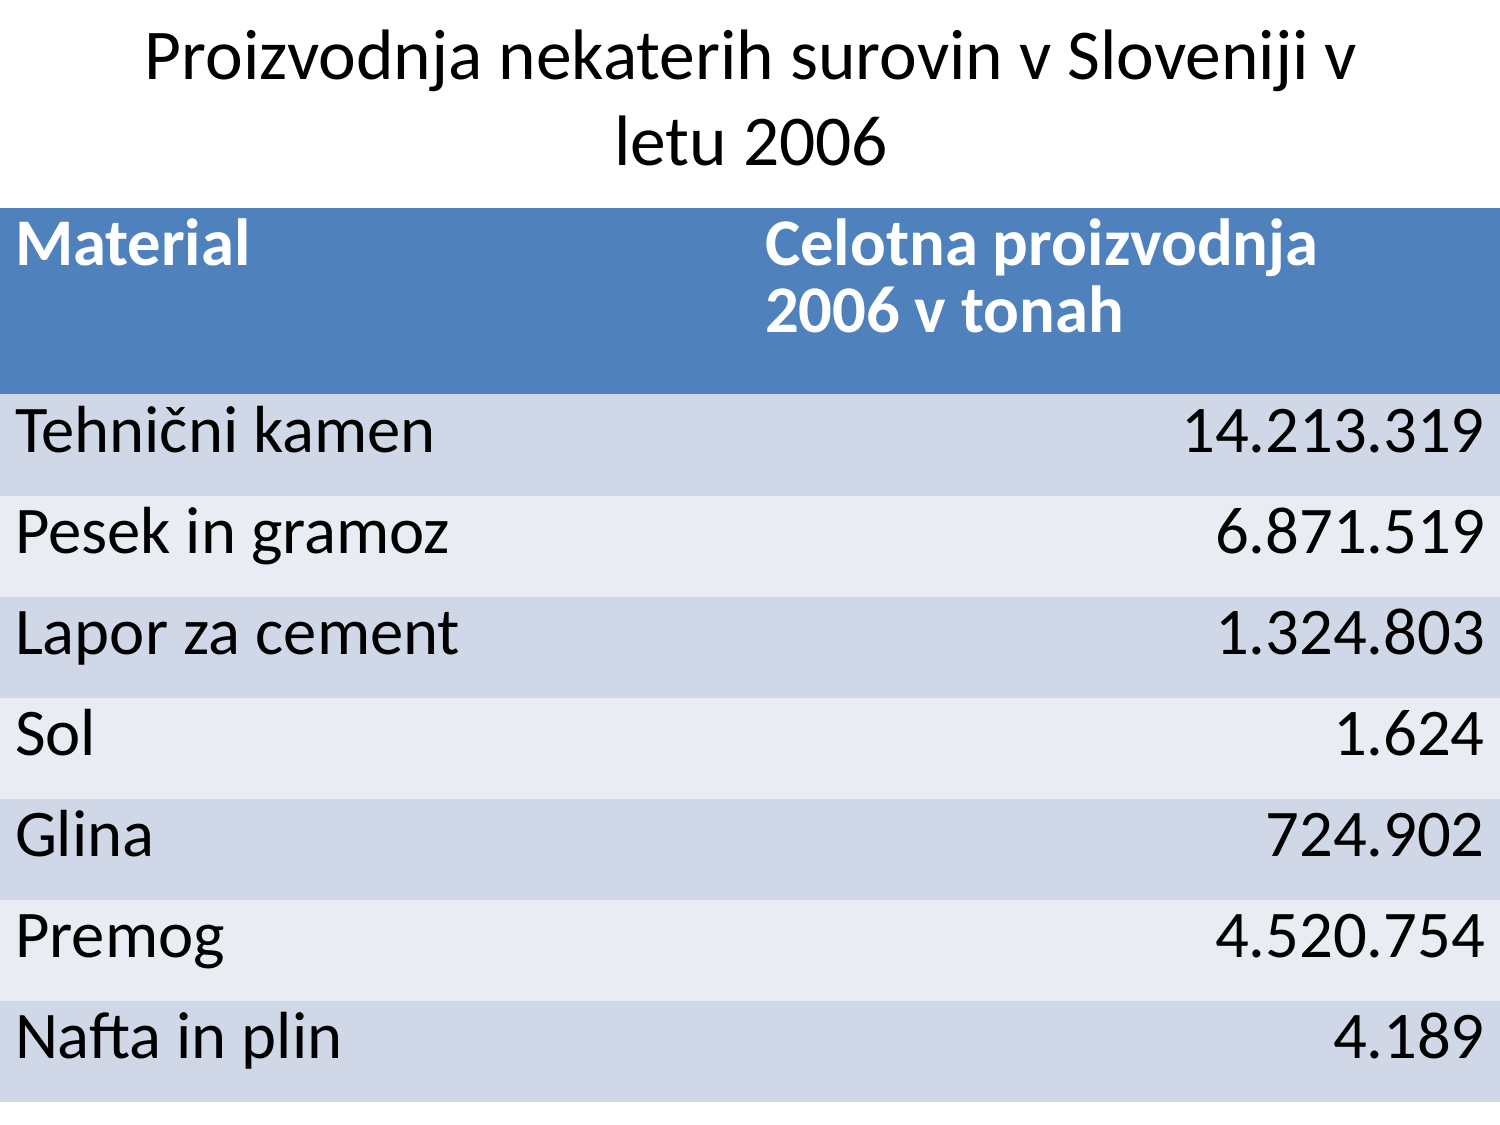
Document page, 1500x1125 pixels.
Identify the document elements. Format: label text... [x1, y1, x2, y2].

table_cell Lapor za cement [0, 597, 750, 698]
table_cell Premog [0, 900, 750, 1001]
table_cell 6.871.519 [750, 496, 1500, 597]
table_cell 14.213.319 [750, 394, 1500, 496]
table_cell 1.624 [750, 698, 1500, 799]
table_header Celotna proizvodnja 2006 v tonah [750, 208, 1500, 394]
title Proizvodnja nekaterih surovin v Sloveniji v letu 2006 [76, 0, 1427, 188]
table_header Material [0, 208, 750, 394]
table_cell 4.520.754 [750, 900, 1500, 1001]
table_cell Sol [0, 698, 750, 799]
table_cell Glina [0, 799, 750, 900]
table_cell Tehnični kamen [0, 394, 750, 496]
table_cell 4.189 [750, 1001, 1500, 1102]
table_cell 724.902 [750, 799, 1500, 900]
table_cell Pesek in gramoz [0, 496, 750, 597]
table_cell 1.324.803 [750, 597, 1500, 698]
table_cell Nafta in plin [0, 1001, 750, 1102]
